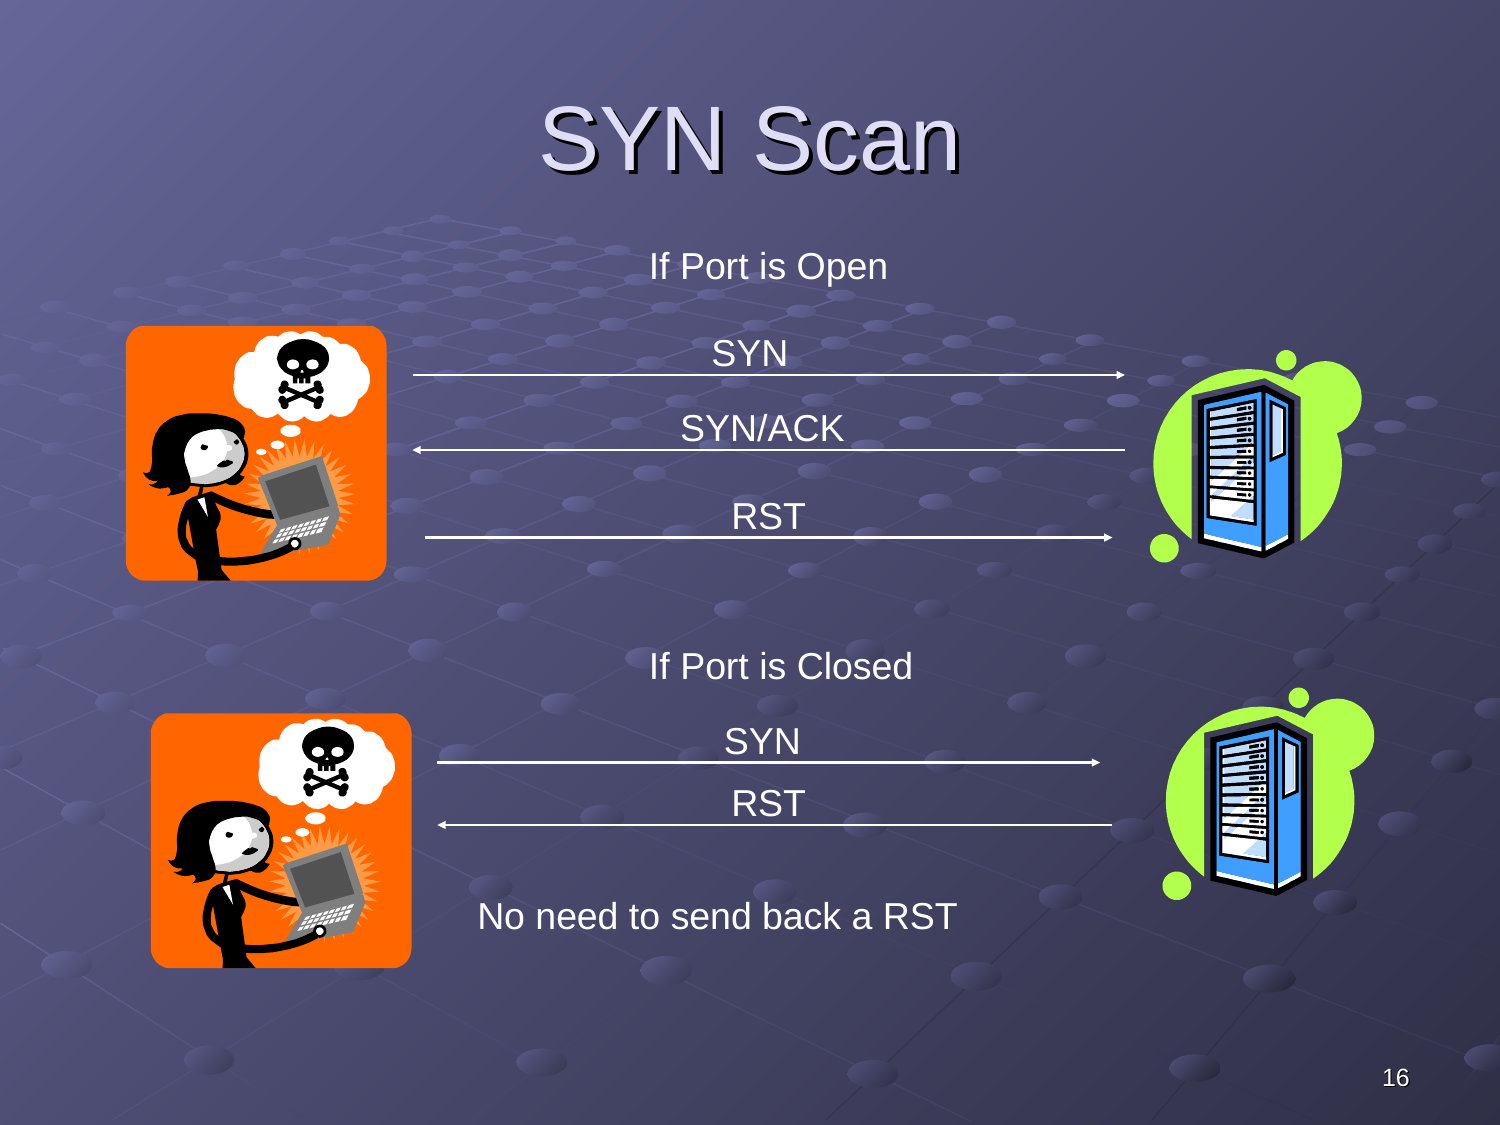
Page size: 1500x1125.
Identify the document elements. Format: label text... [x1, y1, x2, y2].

text_box RST [662, 487, 876, 545]
text_box RST [662, 774, 876, 833]
picture [125, 324, 388, 582]
picture [1149, 350, 1362, 563]
text_box If Port is Closed [525, 637, 1038, 695]
text_box SYN/ACK [650, 399, 876, 458]
text_box If Port is Open [549, 237, 988, 295]
text_box No need to send back a RST [462, 887, 1063, 945]
text_box SYN [650, 324, 851, 383]
text_box SYN [662, 712, 863, 770]
picture [1162, 687, 1375, 901]
title SYN Scan [75, 45, 1426, 233]
picture [150, 712, 413, 970]
